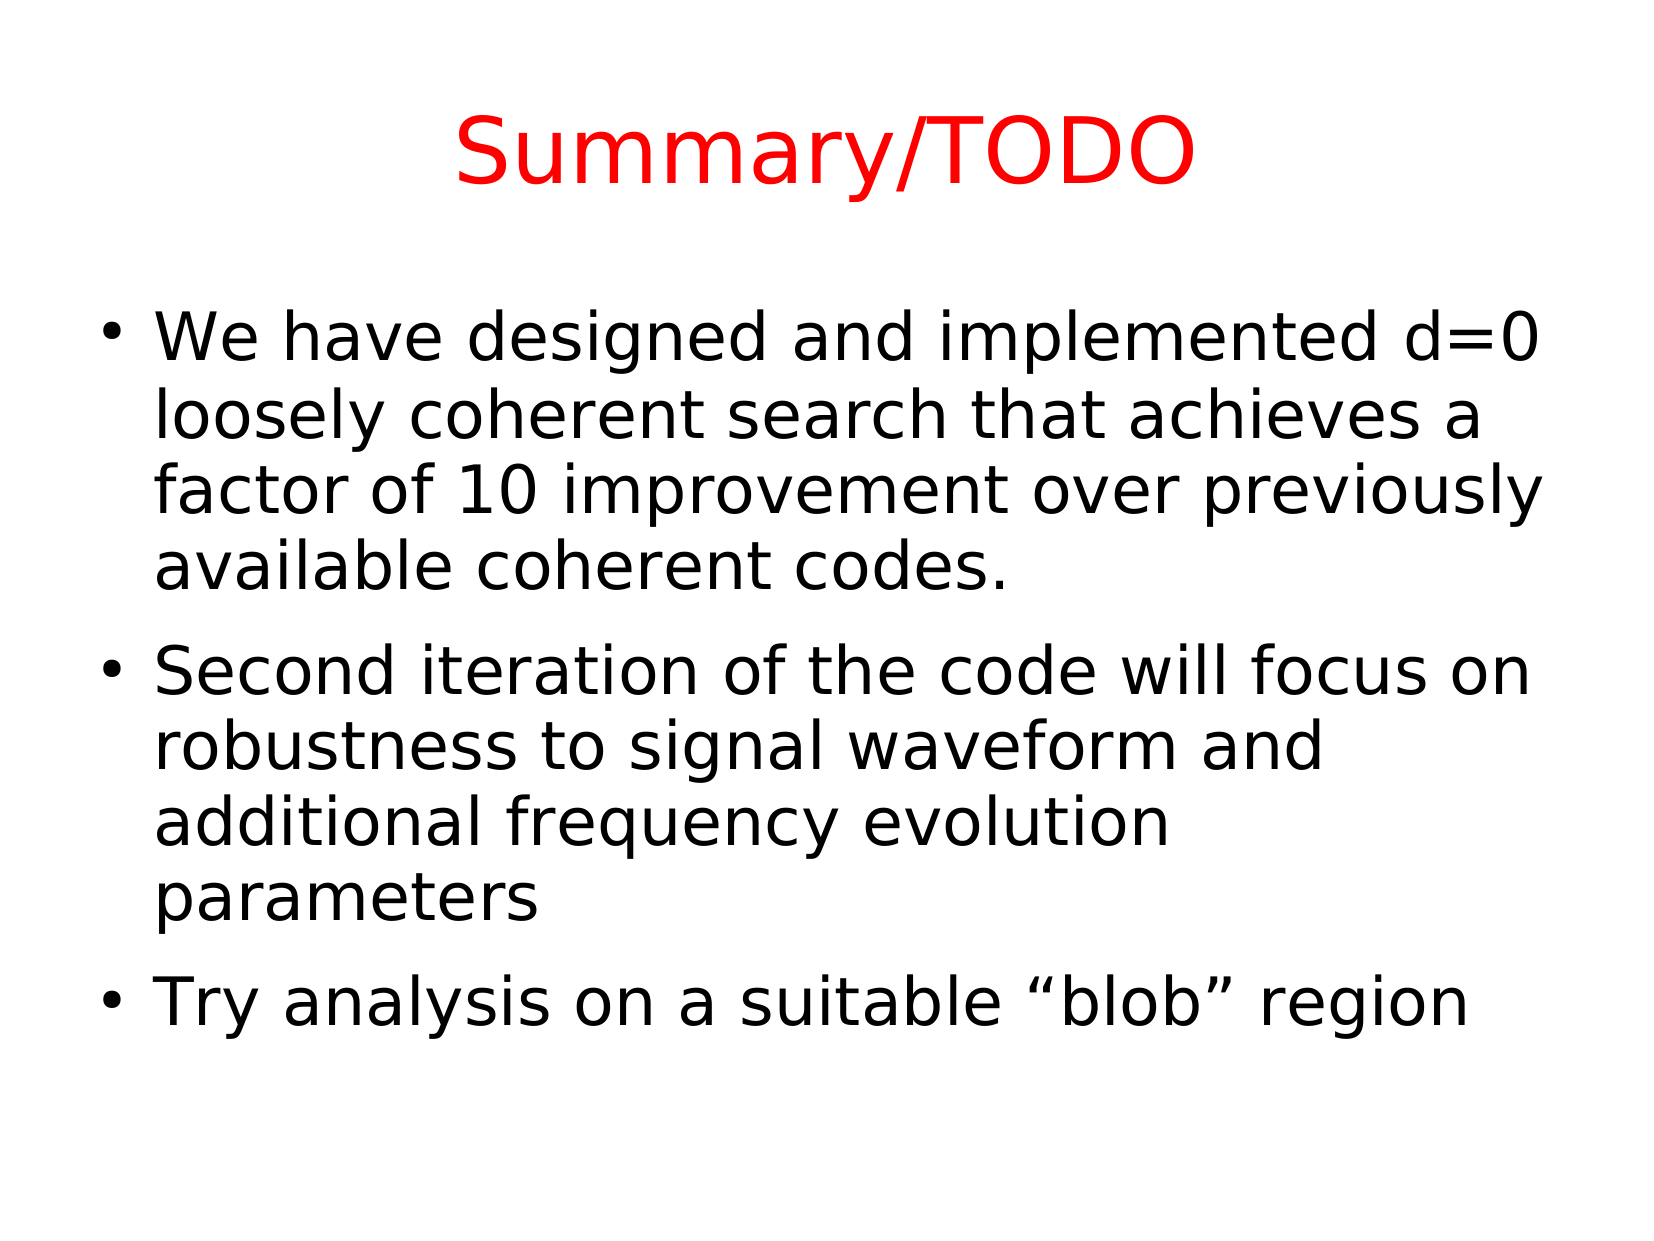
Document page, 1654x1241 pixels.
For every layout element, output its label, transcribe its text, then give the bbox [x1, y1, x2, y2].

title Summary/TODO [82, 49, 1571, 257]
list We have designed and implemented d=0 loosely coherent search that achieves a factor of 10 improvement over previously available coherent codes. Second iteration of the code will focus on robustness to signal waveform and additional frequency evolution parameters Try analysis on a suitable “blob” region [82, 290, 1571, 1109]
